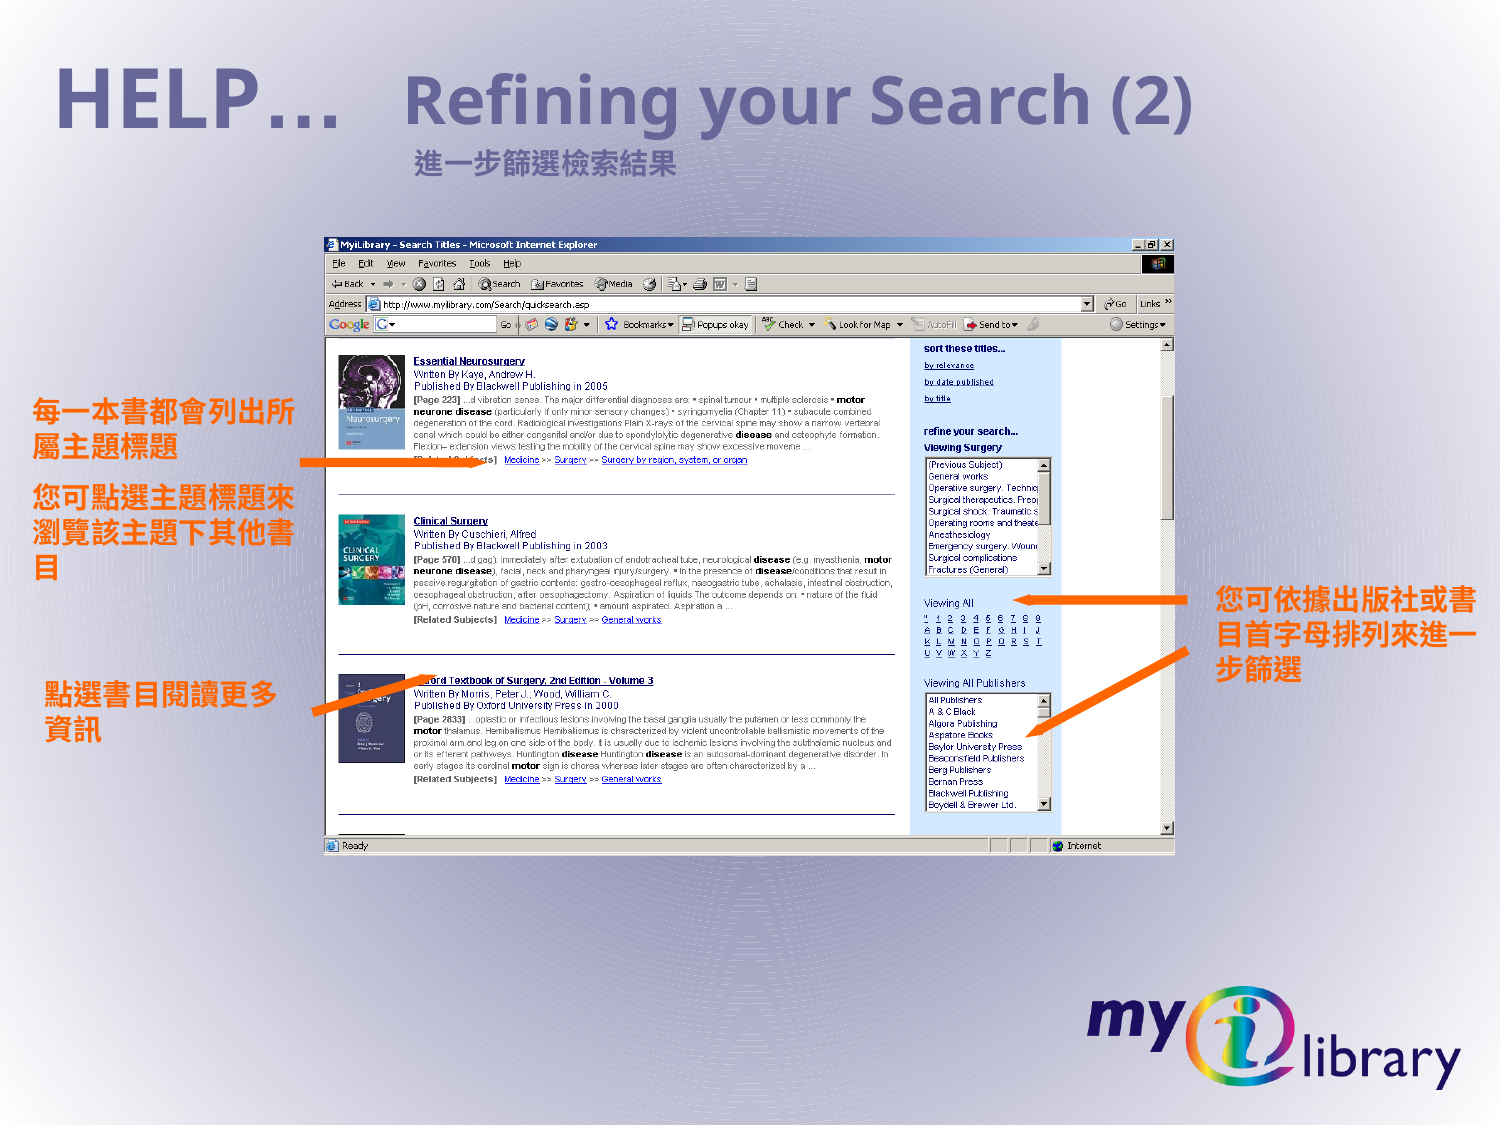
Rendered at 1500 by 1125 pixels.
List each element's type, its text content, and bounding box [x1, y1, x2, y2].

text_box 您可依據出版社或書目首字母排列來進一步篩選 [1200, 574, 1500, 696]
picture [324, 237, 1175, 856]
text_box 每一本書都會列出所屬主題標題 您可點選主題標題來瀏覽該主題下其他書目 [17, 385, 318, 593]
text_box 點選書目閱讀更多資訊 [29, 668, 305, 754]
text_box 進一步篩選檢索結果 [399, 137, 1325, 188]
text_box Refining your Search (2) [387, 50, 1238, 146]
